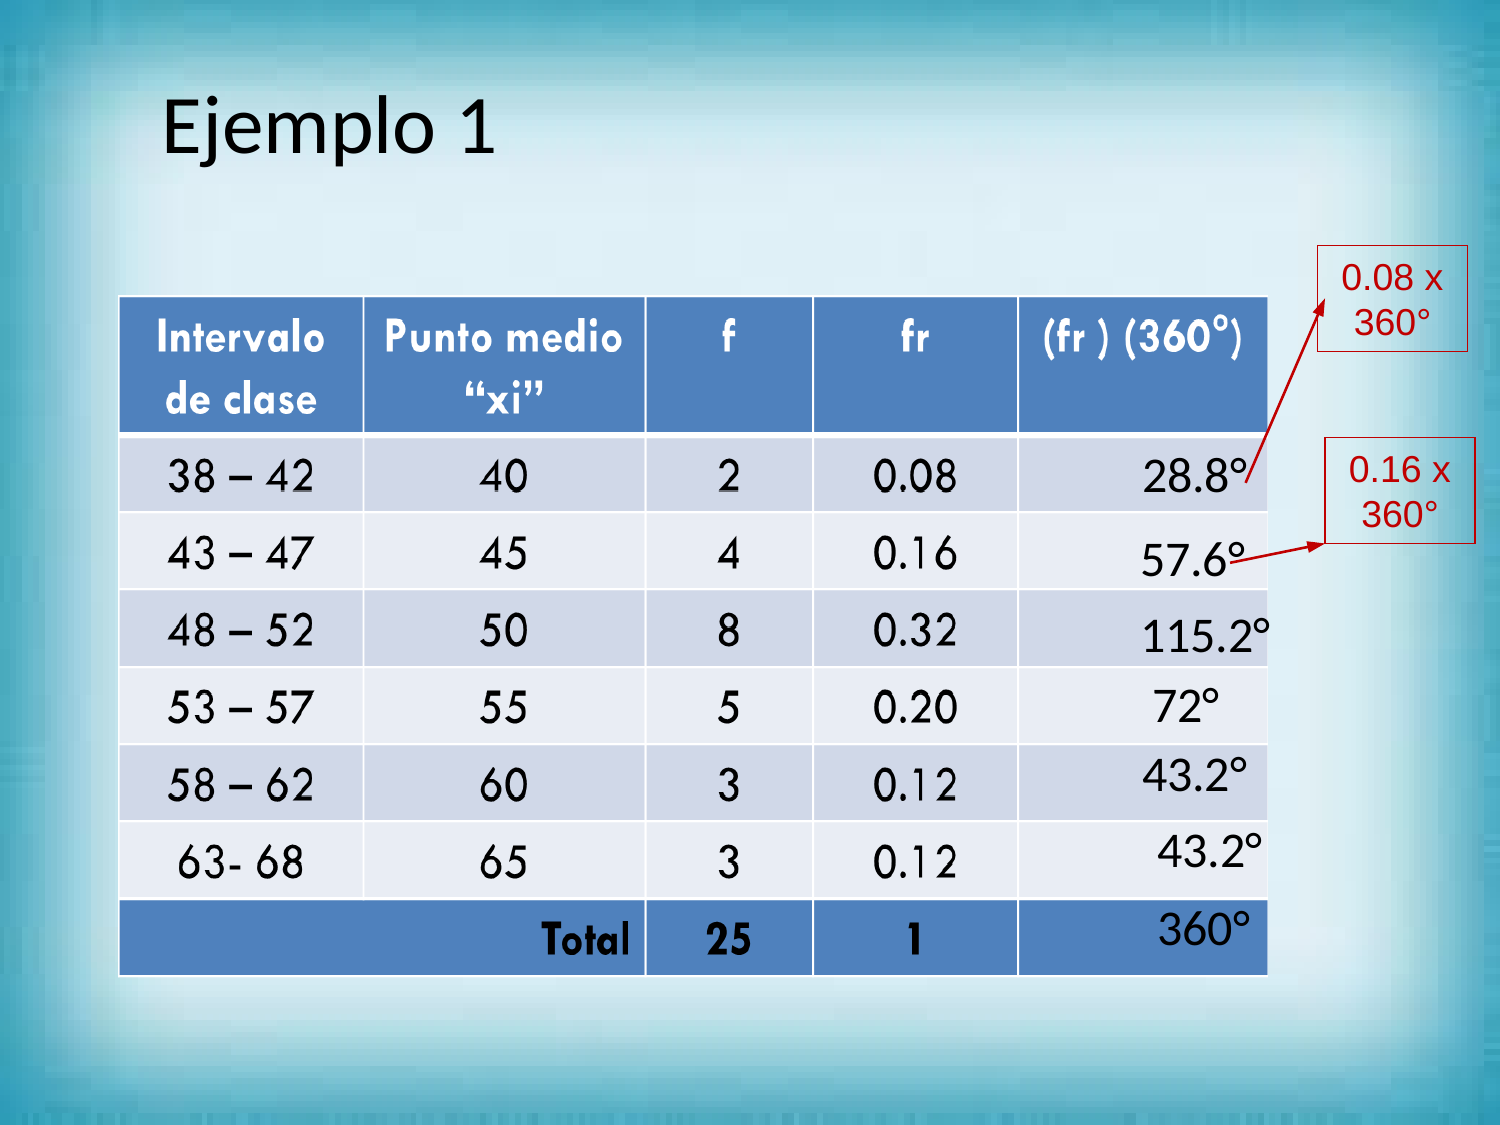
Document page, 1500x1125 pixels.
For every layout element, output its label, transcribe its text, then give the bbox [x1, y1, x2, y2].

text_box 0.16 x 360° [1325, 437, 1476, 544]
text_box 115.2° [1125, 594, 1300, 671]
text_box 43.2° [1142, 809, 1318, 886]
text_box 28.8° [1127, 435, 1302, 512]
text_box 43.2° [1127, 733, 1302, 810]
text_box 0.08 x 360° [1317, 245, 1468, 352]
title Ejemplo 1 [75, 45, 585, 197]
text_box 360° [1142, 888, 1318, 965]
text_box 57.6° [1125, 518, 1300, 594]
text_box 72° [1137, 665, 1313, 742]
picture [0, 0, 1500, 1125]
